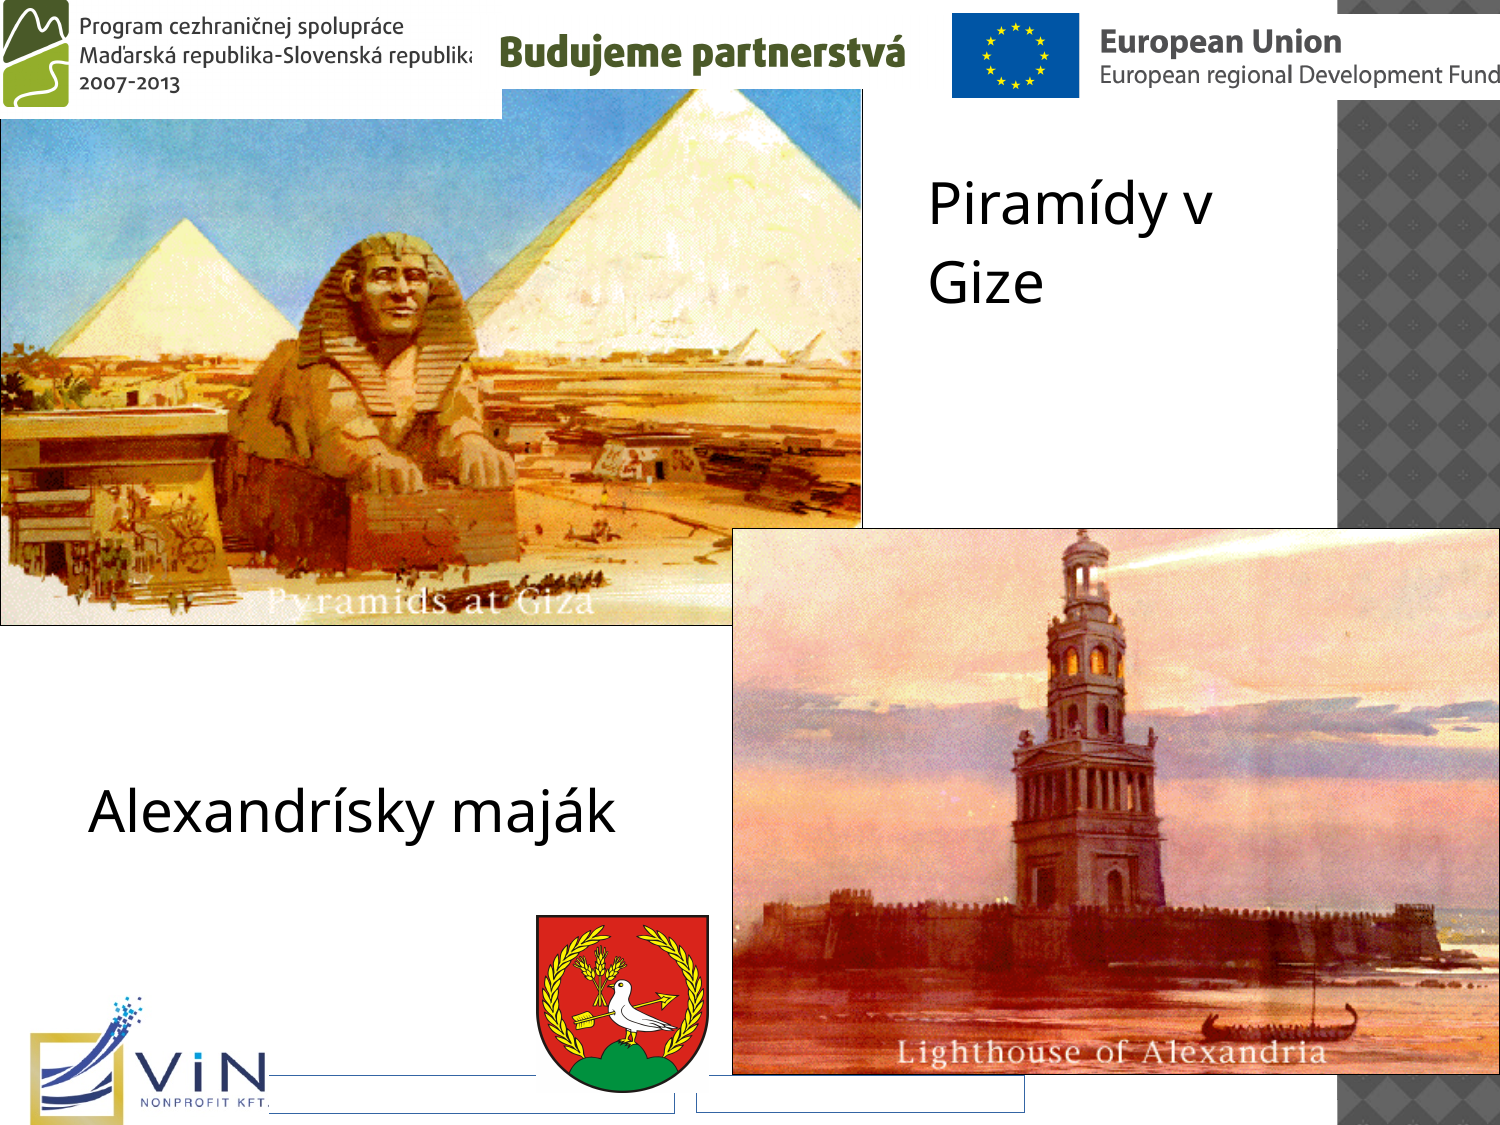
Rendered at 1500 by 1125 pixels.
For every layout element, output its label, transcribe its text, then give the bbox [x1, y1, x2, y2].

picture [536, 915, 709, 1093]
text_box Piramídy v Gize [912, 154, 1343, 240]
picture [0, 0, 1500, 1125]
picture [7, 995, 269, 1125]
text_box Alexandrísky maják [0, 762, 650, 918]
